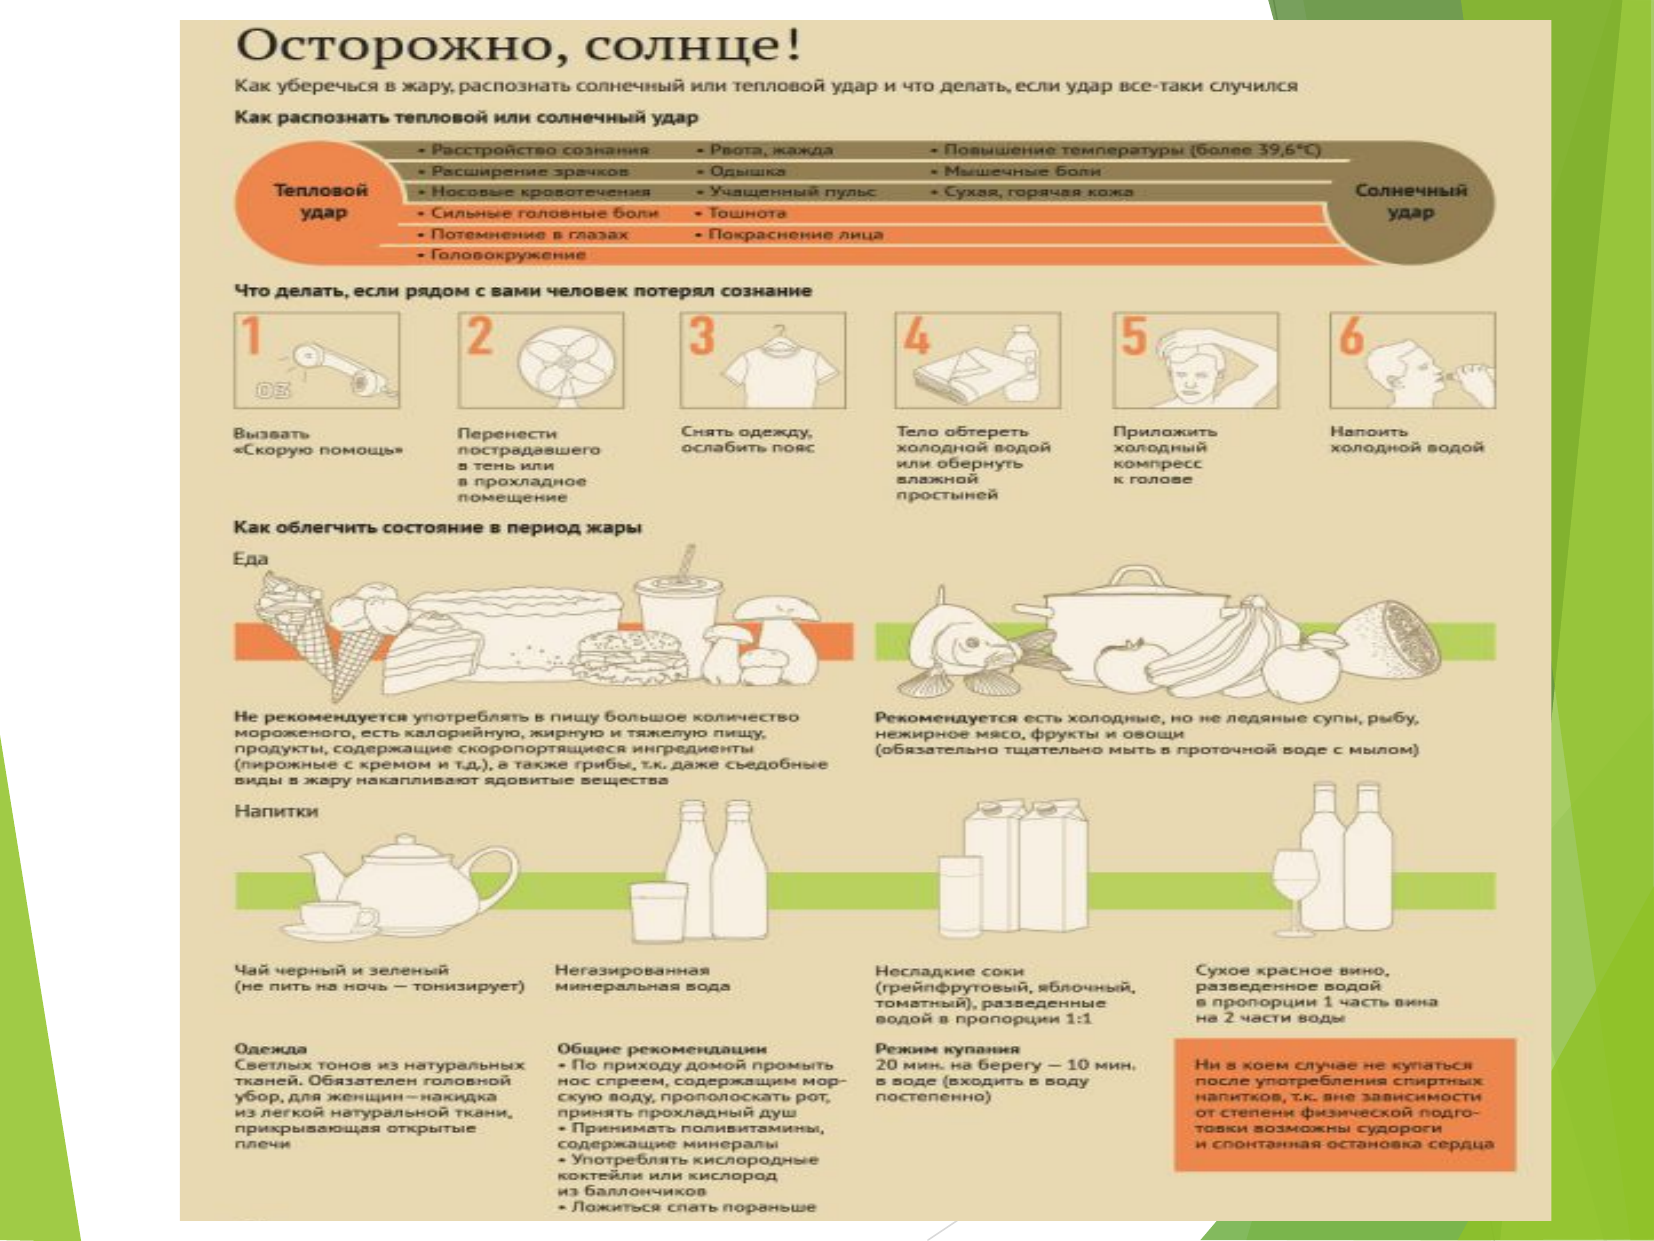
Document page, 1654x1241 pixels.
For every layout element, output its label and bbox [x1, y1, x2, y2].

picture [179, 20, 1552, 1221]
